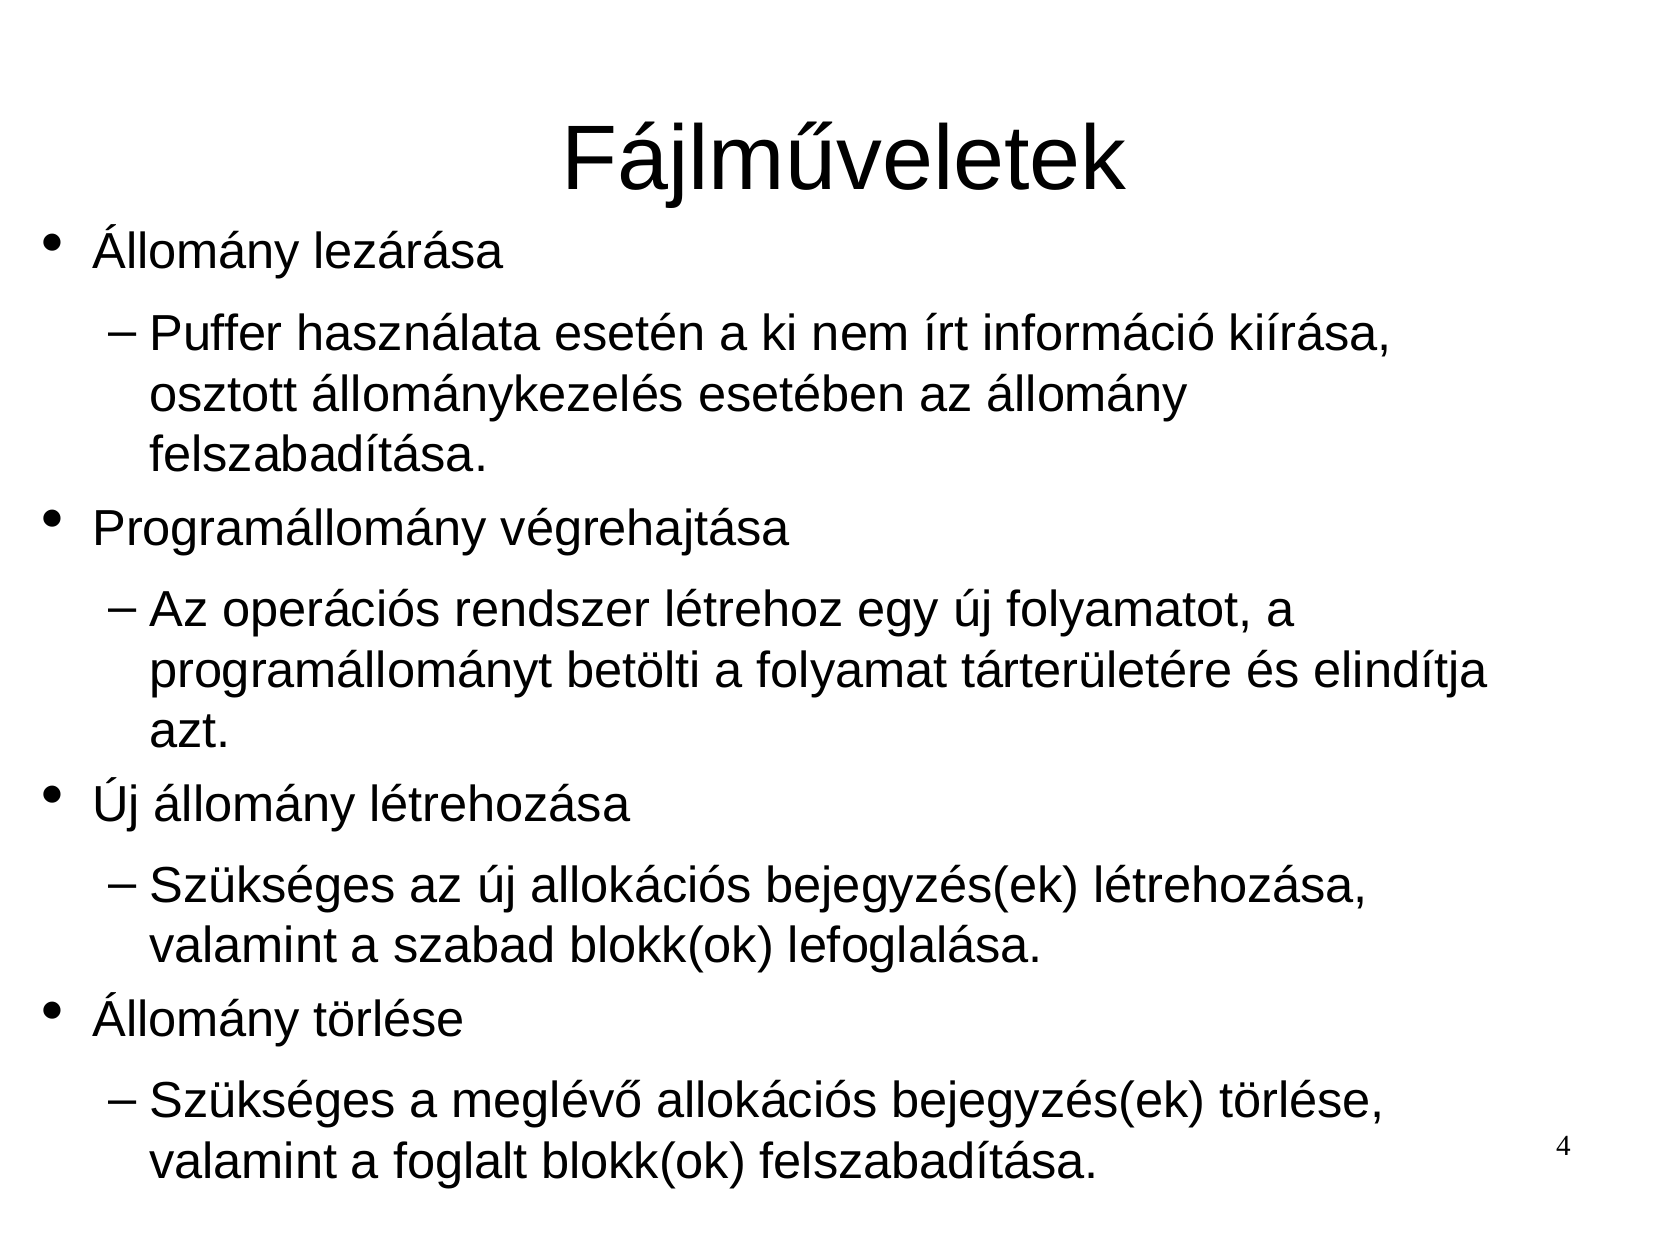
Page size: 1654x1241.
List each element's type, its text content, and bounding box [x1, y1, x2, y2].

title Fájlműveletek [82, 49, 1571, 257]
list Állomány lezárása Puffer használata esetén a ki nem írt információ kiírása, osztott állománykezelés esetében az állomány felszabadítása. Programállomány végrehajtása Az operációs rendszer létrehoz egy új folyamatot, a programállományt betölti a folyamat tárterületére és elindítja azt. Új állomány létrehozása Szükséges az új allokációs bejegyzés(ek) létrehozása, valamint a szabad blokk(ok) lefoglalása. Állomány törlése Szükséges a meglévő allokációs bejegyzés(ek) törlése, valamint a foglalt blokk(ok) felszabadítása. [28, 210, 1530, 1203]
